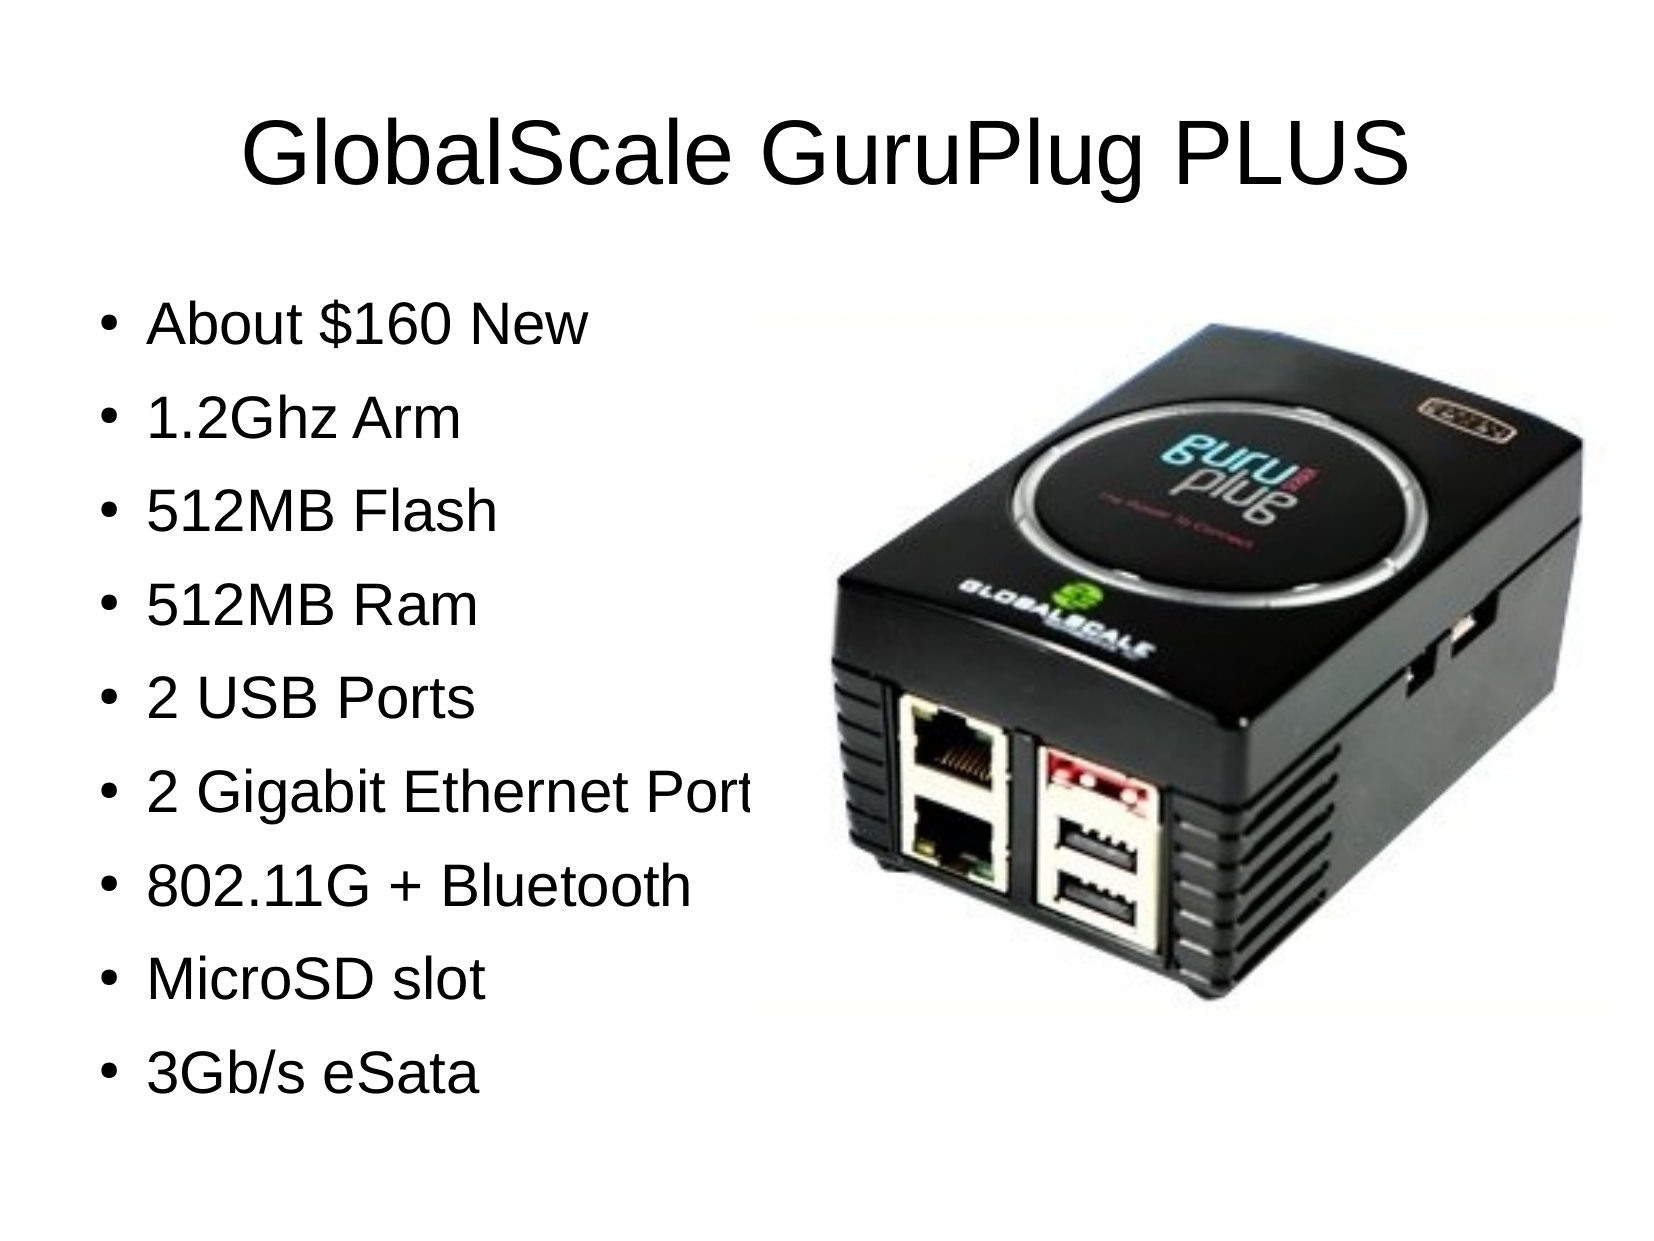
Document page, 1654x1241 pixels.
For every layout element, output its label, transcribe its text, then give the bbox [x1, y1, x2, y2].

title GlobalScale GuruPlug PLUS [82, 56, 1571, 250]
list About $160 New 1.2Ghz Arm 512MB Flash 512MB Ram 2 USB Ports 2 Gigabit Ethernet Ports 802.11G + Bluetooth MicroSD slot 3Gb/s eSata [82, 290, 1571, 1109]
picture [750, 316, 1623, 1013]
